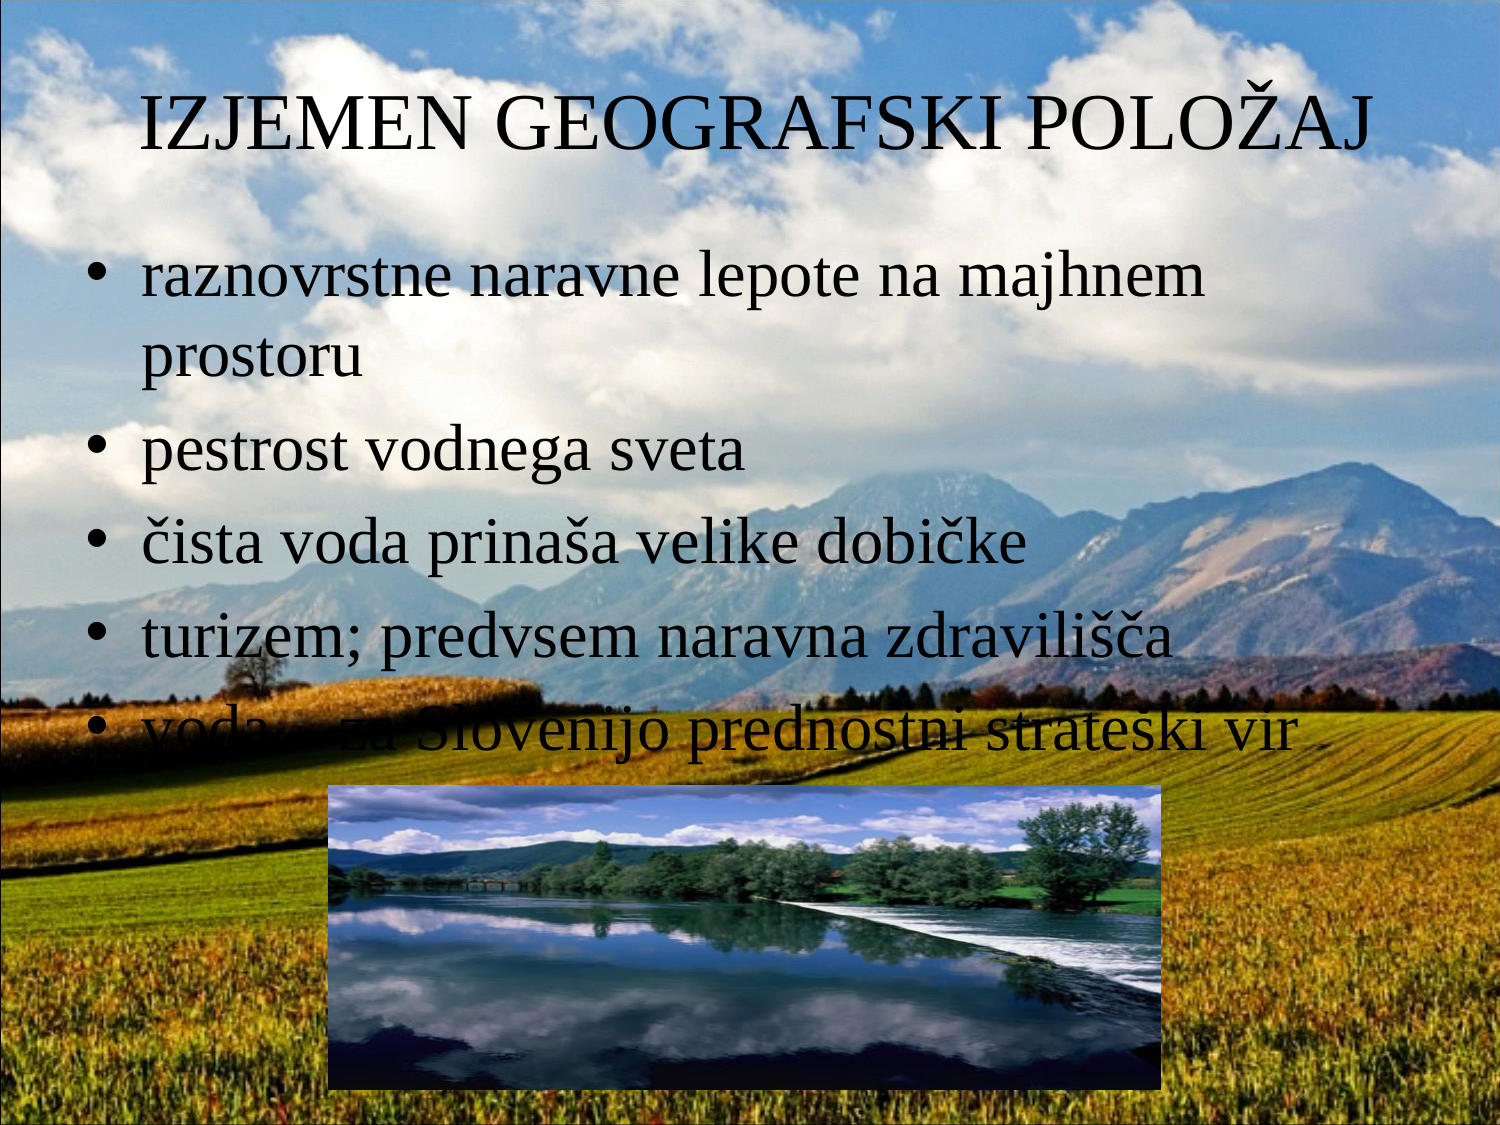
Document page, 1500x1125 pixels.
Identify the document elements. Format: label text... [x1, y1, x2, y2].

title IZJEMEN GEOGRAFSKI POLOŽAJ [82, 23, 1432, 211]
picture [0, 0, 1500, 1125]
list raznovrstne naravne lepote na majhnem prostoru pestrost vodnega sveta čista voda prinaša velike dobičke turizem; predvsem naravna zdravilišča voda – za Slovenijo prednostni strateški vir [70, 222, 1421, 966]
